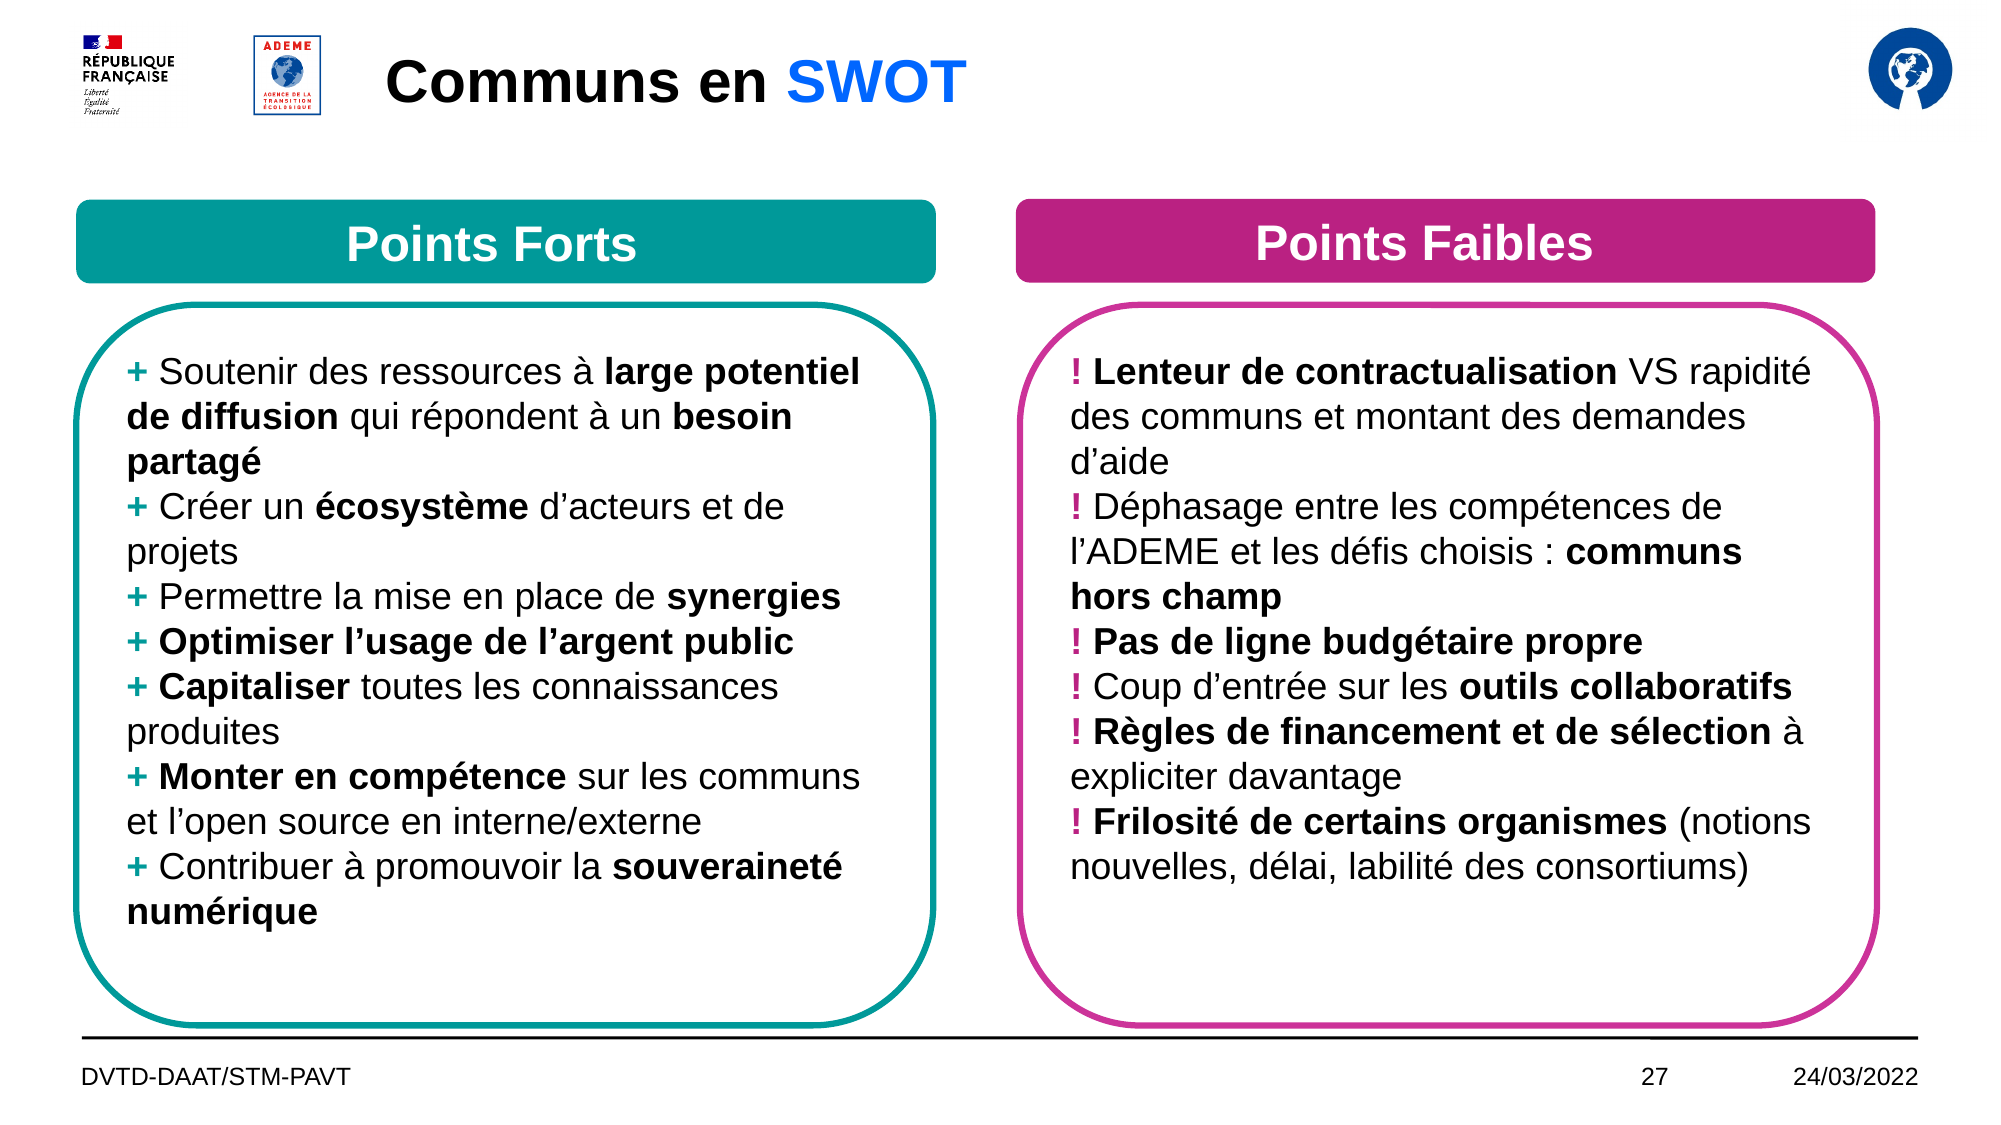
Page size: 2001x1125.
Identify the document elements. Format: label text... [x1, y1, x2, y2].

picture [69, 21, 188, 128]
slide_number 24/03/2022 [1746, 1045, 1935, 1105]
text_box 8 [930, 278, 937, 286]
title Communs en SWOT [353, 19, 1834, 123]
text_box Points Faibles [1015, 198, 1876, 283]
picture [1840, 0, 1987, 142]
text_box 8 [907, 254, 1146, 320]
text_box Points Forts [76, 199, 936, 284]
footer DVTD-DAAT/STM-PAVT [65, 1045, 737, 1105]
picture [244, 26, 330, 124]
text_box ! Lenteur de contractualisation VS rapidité des communs et montant des demandes d’aide ! Déphasage entre les compétences de l’ADEME et les défis choisis : communs hors champ ! Pas de ligne budgétaire propre ! Coup d’entrée sur les outils collaboratifs ! Règles de financement et de sélection à expliciter davantage ! Frilosité de certains organismes (notions nouvelles, délai, labilité des consortiums) [1019, 304, 1877, 1026]
text_box 8 [929, 290, 938, 299]
text_box + Soutenir des ressources à large potentiel de diffusion qui répondent à un besoin partagé + Créer un écosystème d’acteurs et de projets + Permettre la mise en place de synergies + Optimiser l’usage de l’argent public + Capitaliser toutes les connaissances produites + Monter en compétence sur les communs et l’open source en interne/externe + Contribuer à promouvoir la souveraineté numérique [76, 304, 934, 1026]
slide_number <number> [1566, 1045, 1684, 1105]
